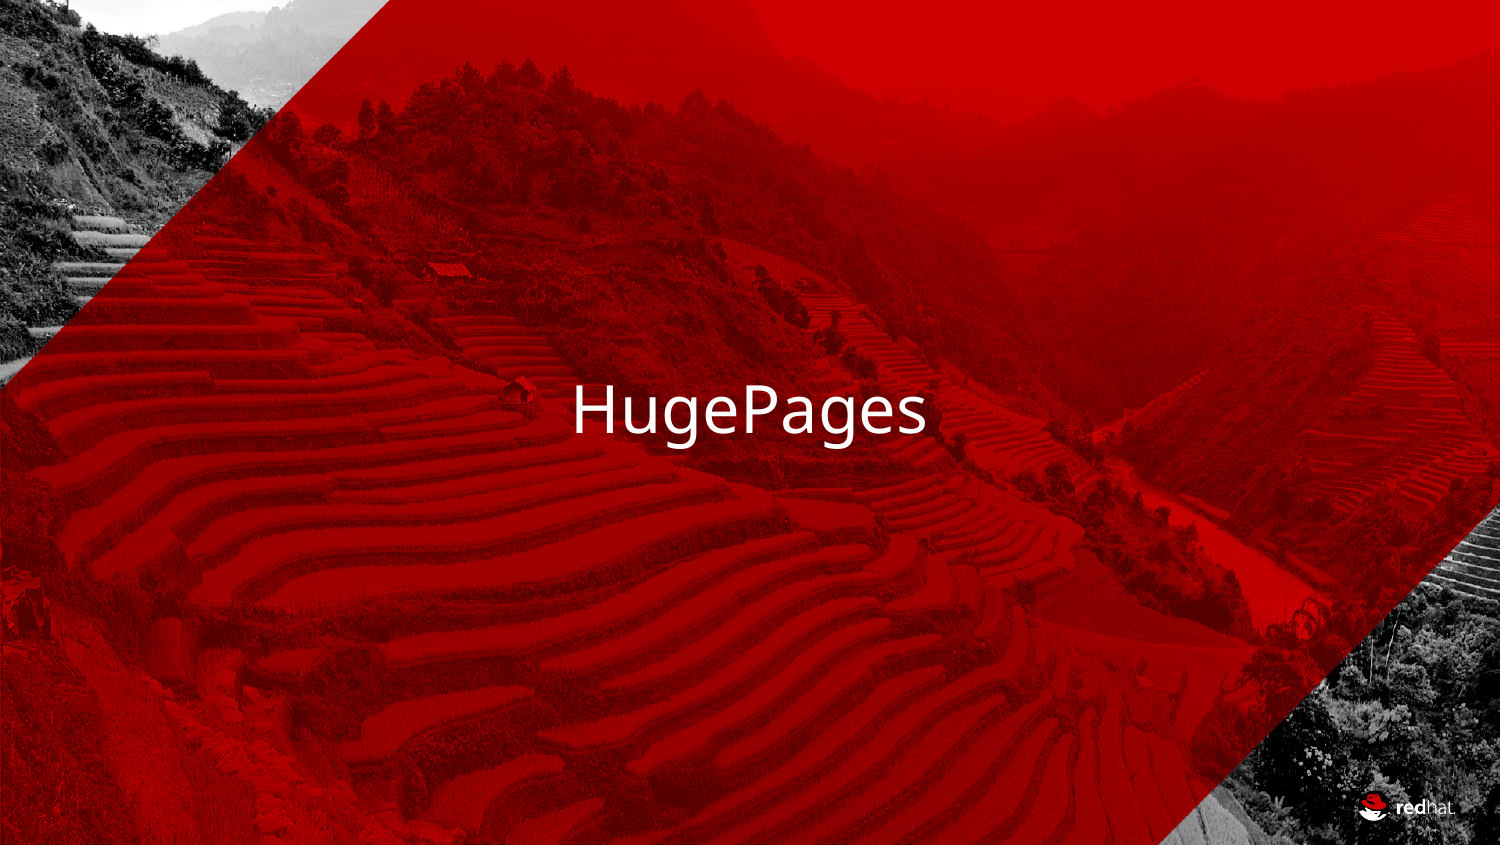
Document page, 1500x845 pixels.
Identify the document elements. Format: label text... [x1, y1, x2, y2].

title HugePages [112, 330, 1388, 486]
picture [0, 0, 1500, 845]
